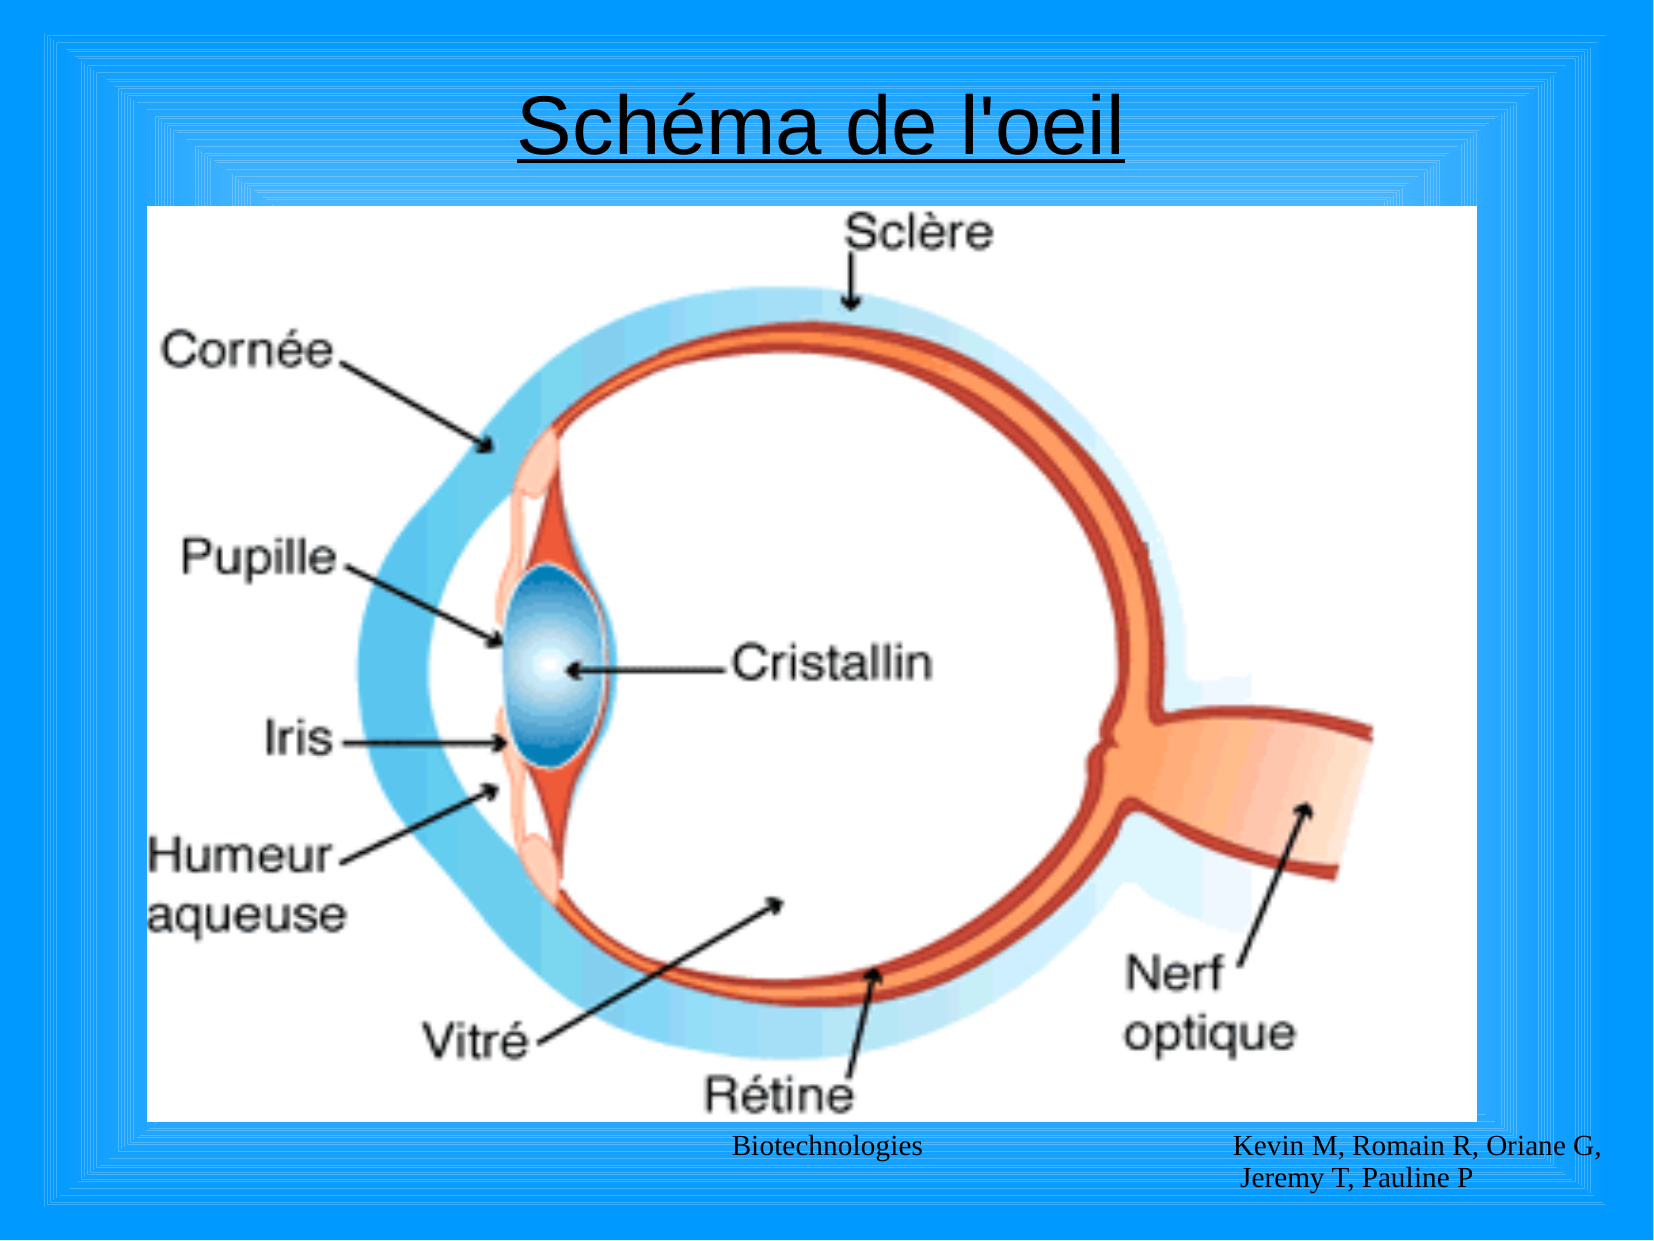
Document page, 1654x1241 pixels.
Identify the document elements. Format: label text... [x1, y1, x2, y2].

title Schéma de l'oeil [76, 29, 1565, 222]
picture [147, 222, 1477, 1123]
